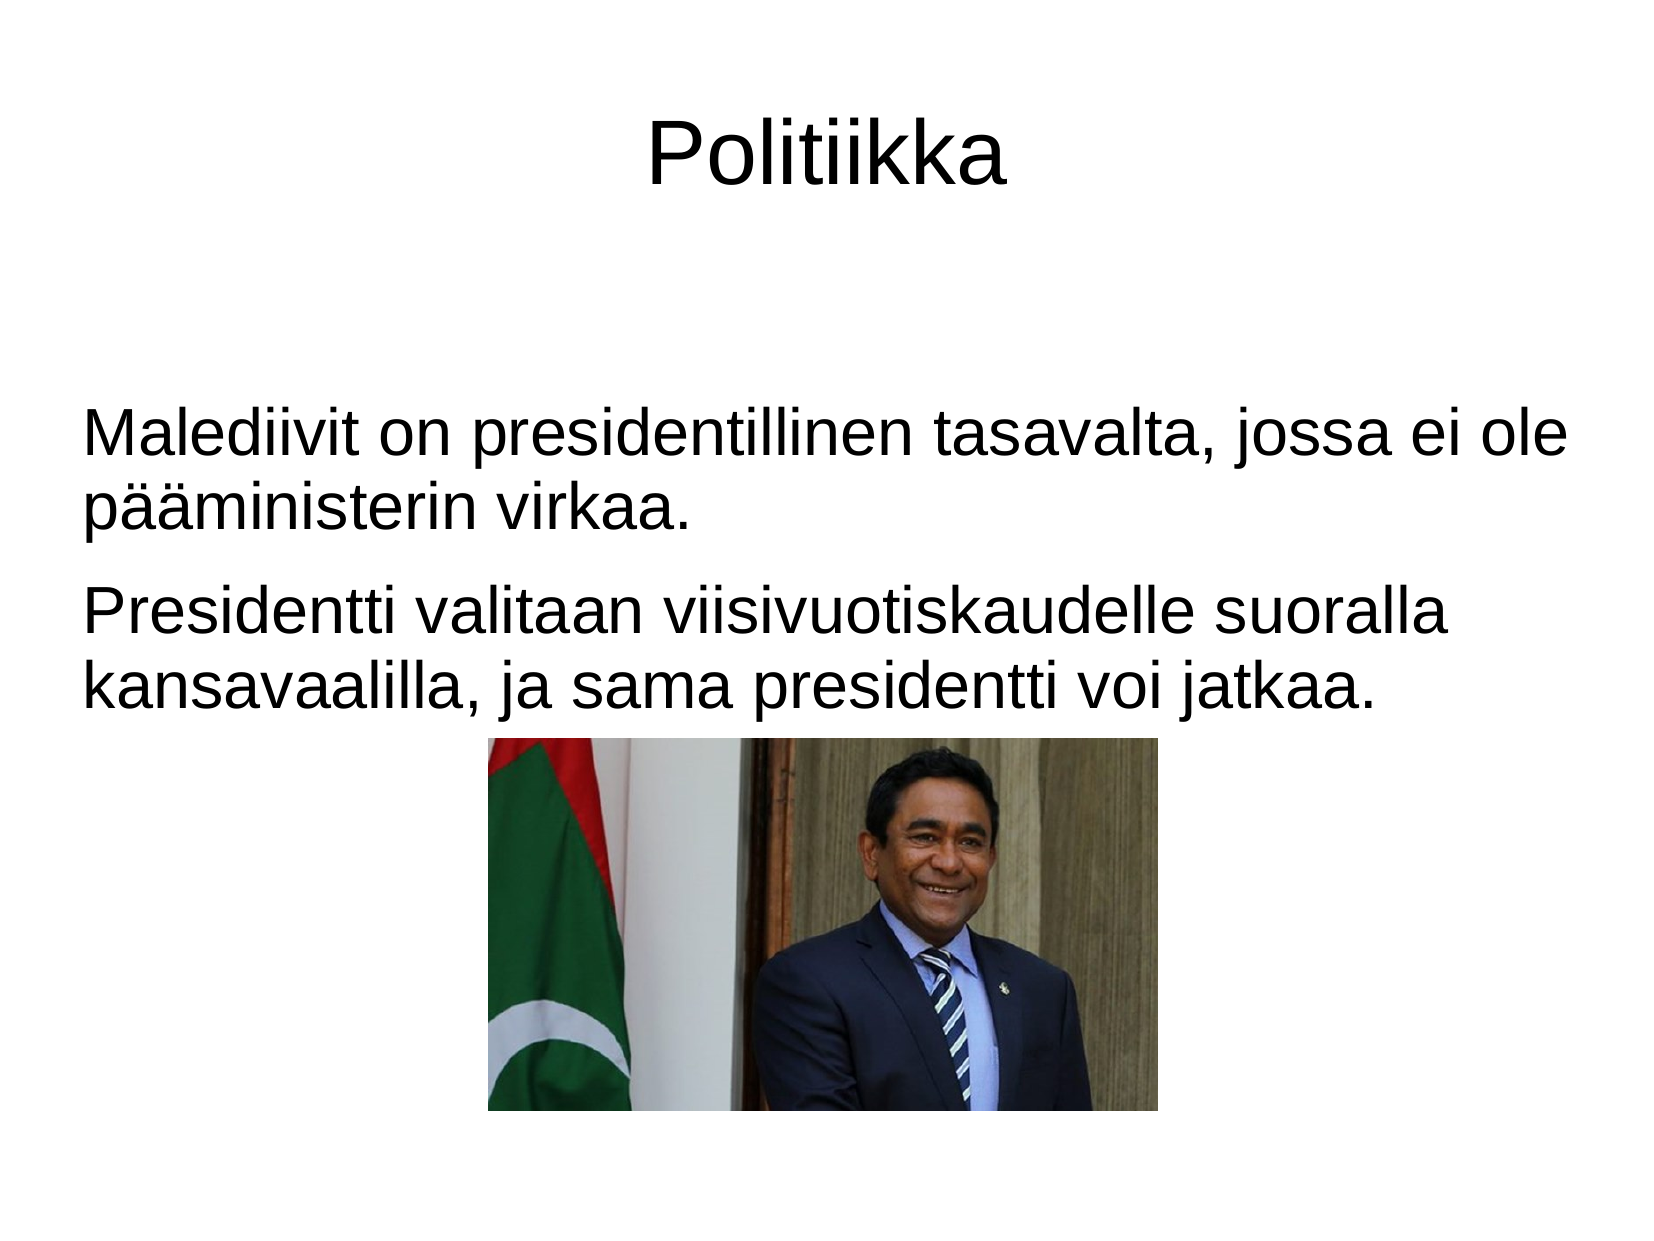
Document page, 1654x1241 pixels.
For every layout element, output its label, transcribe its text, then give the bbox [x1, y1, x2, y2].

picture [488, 738, 1158, 1111]
title Politiikka [82, 49, 1571, 257]
list Malediivit on presidentillinen tasavalta, jossa ei ole pääministerin virkaa. Presidentti valitaan viisivuotiskaudelle suoralla kansavaalilla, ja sama presidentti voi jatkaa. [82, 290, 1571, 1010]
